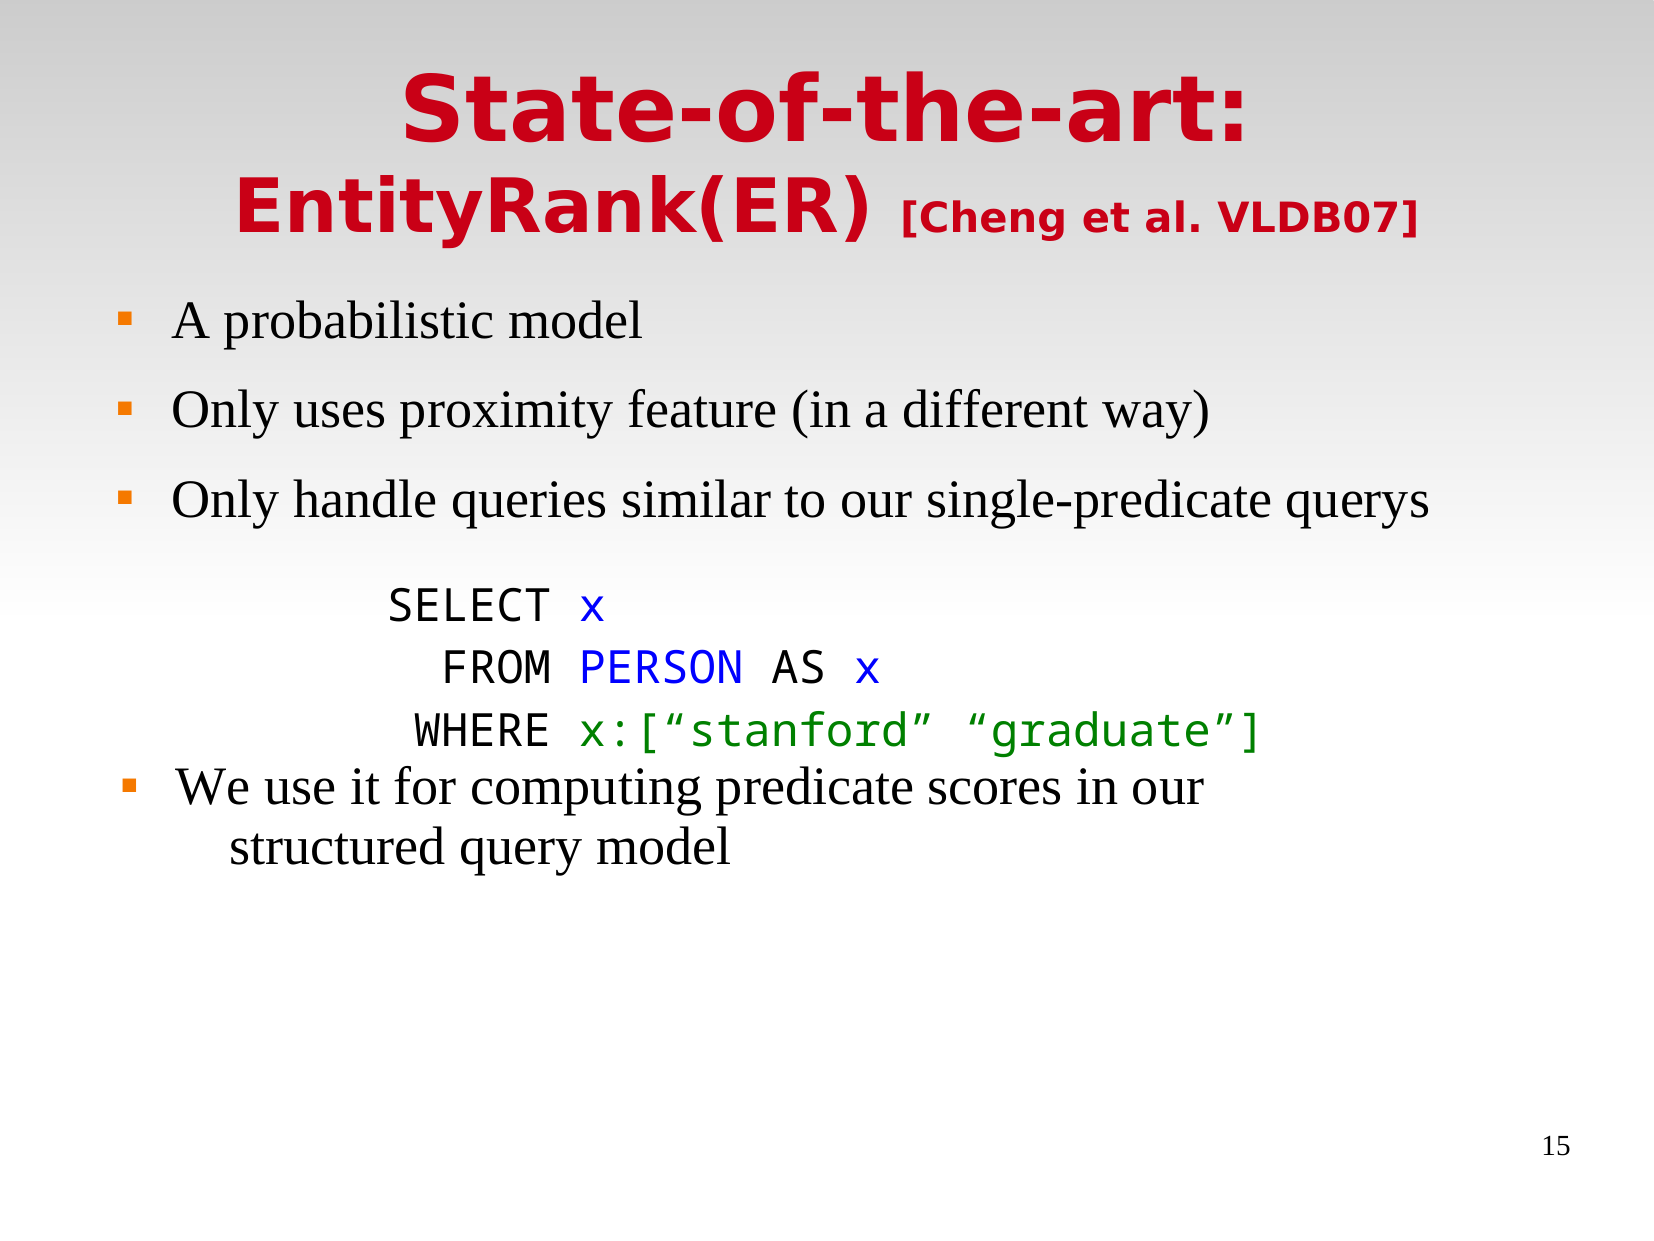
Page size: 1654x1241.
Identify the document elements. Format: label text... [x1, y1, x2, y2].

text_box We use it for computing predicate scores in our structured query model [87, 756, 1375, 888]
list A probabilistic model Only uses proximity feature (in a different way) Only handle queries similar to our single-predicate querys [82, 290, 1571, 550]
title State-of-the-art: EntityRank(ER) [Cheng et al. VLDB07] [82, 55, 1571, 251]
text_box SELECT x FROM PERSON AS x WHERE x:[“stanford” “graduate”] [371, 565, 1288, 740]
